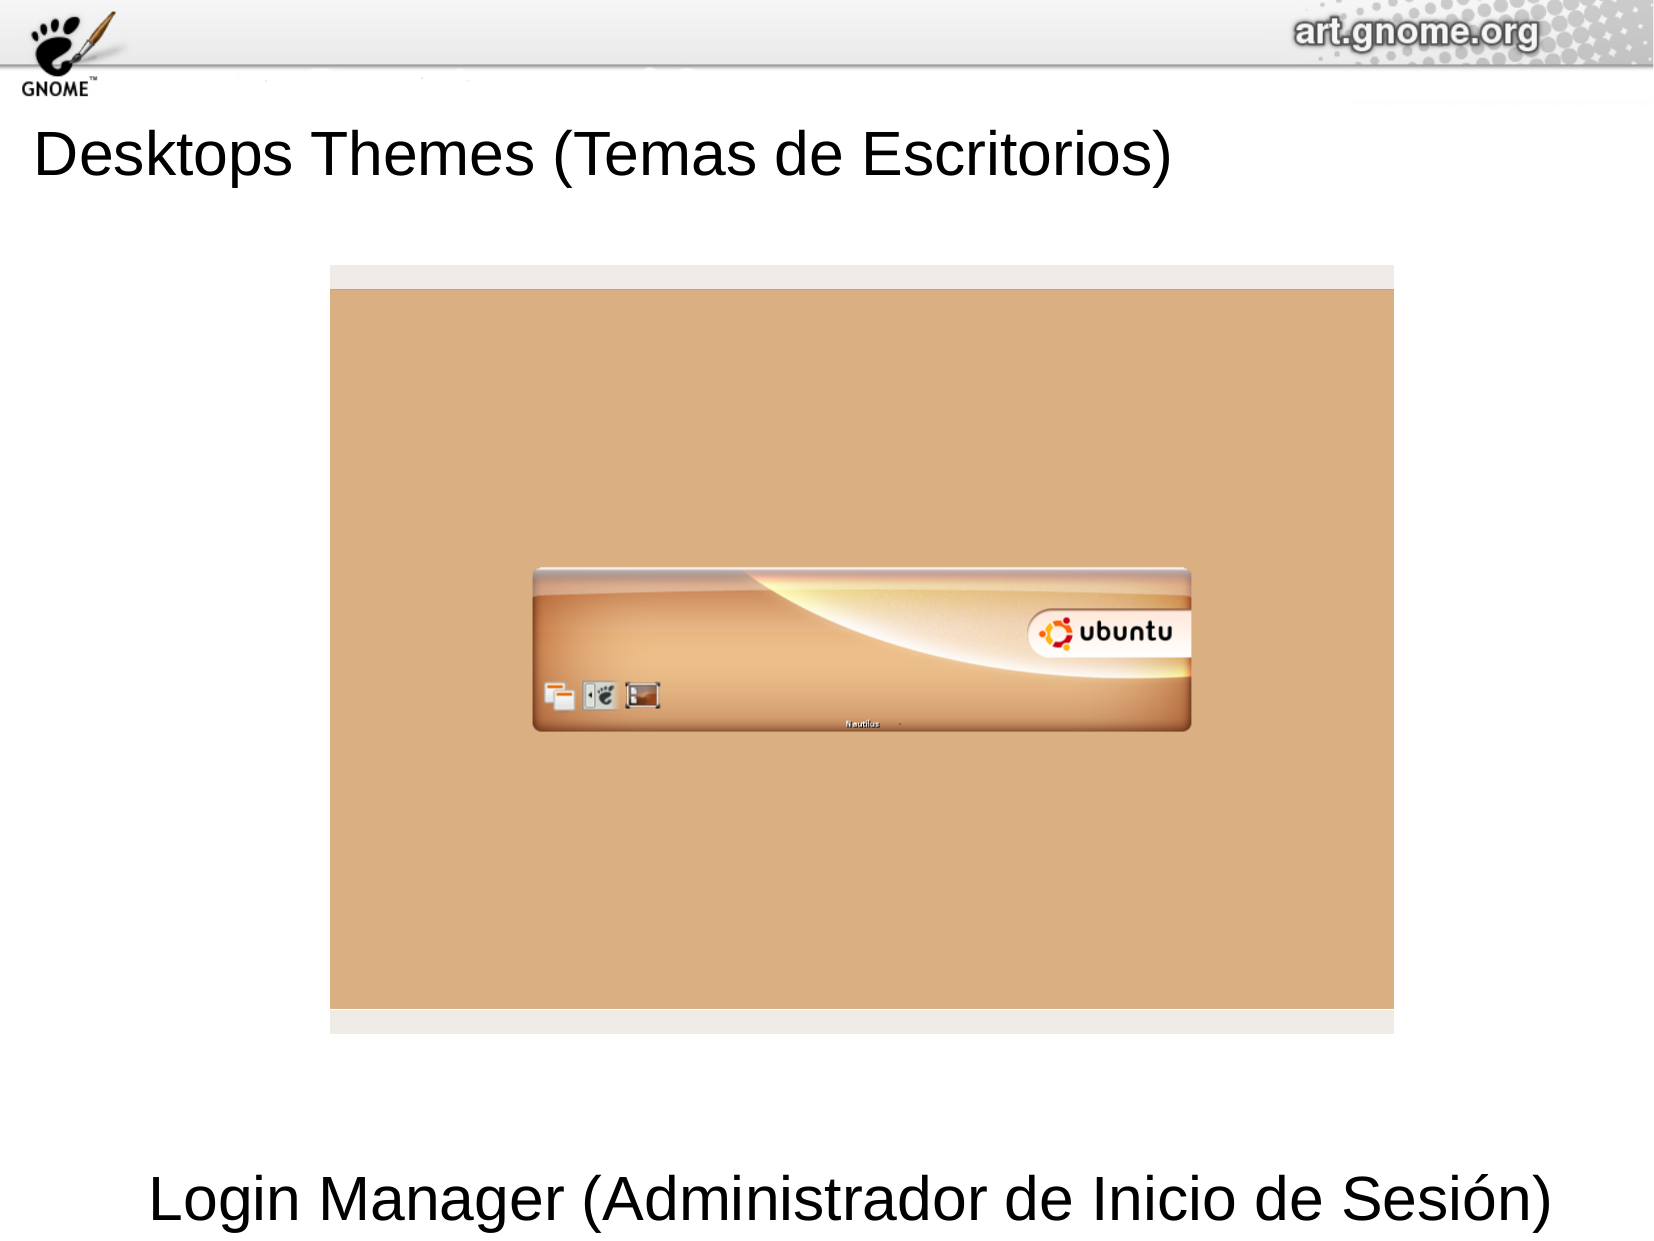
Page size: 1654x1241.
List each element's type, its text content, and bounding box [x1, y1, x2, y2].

text_box Login Manager (Administrador de Inicio de Sesión) [133, 1122, 1570, 1207]
picture [0, 0, 1654, 112]
text_box Desktops Themes (Temas de Escritorios) [19, 112, 1207, 197]
picture [330, 265, 1394, 1034]
